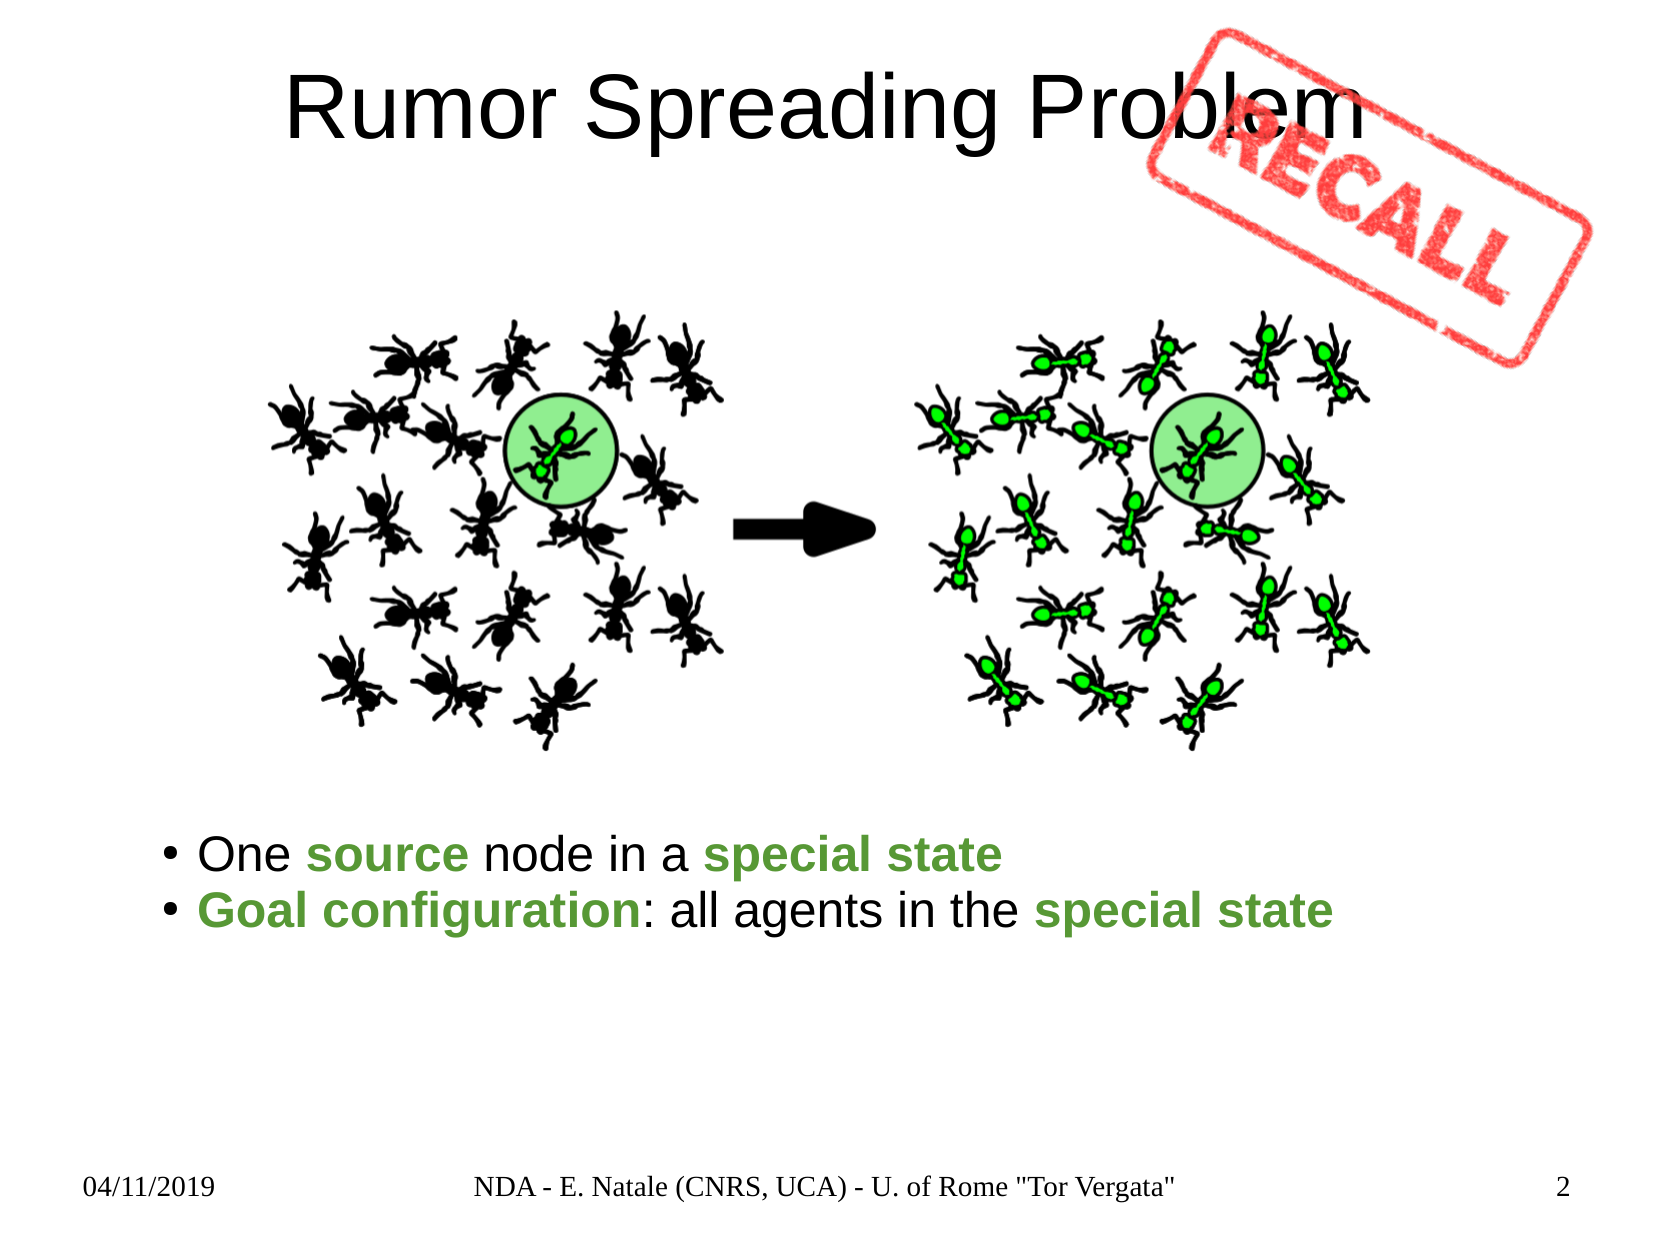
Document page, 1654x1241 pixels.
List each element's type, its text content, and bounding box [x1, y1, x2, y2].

text_box One source node in a special state Goal configuration: all agents in the special state [146, 819, 1504, 946]
picture [239, 0, 1654, 797]
title Rumor Spreading Problem [82, 49, 956, 165]
